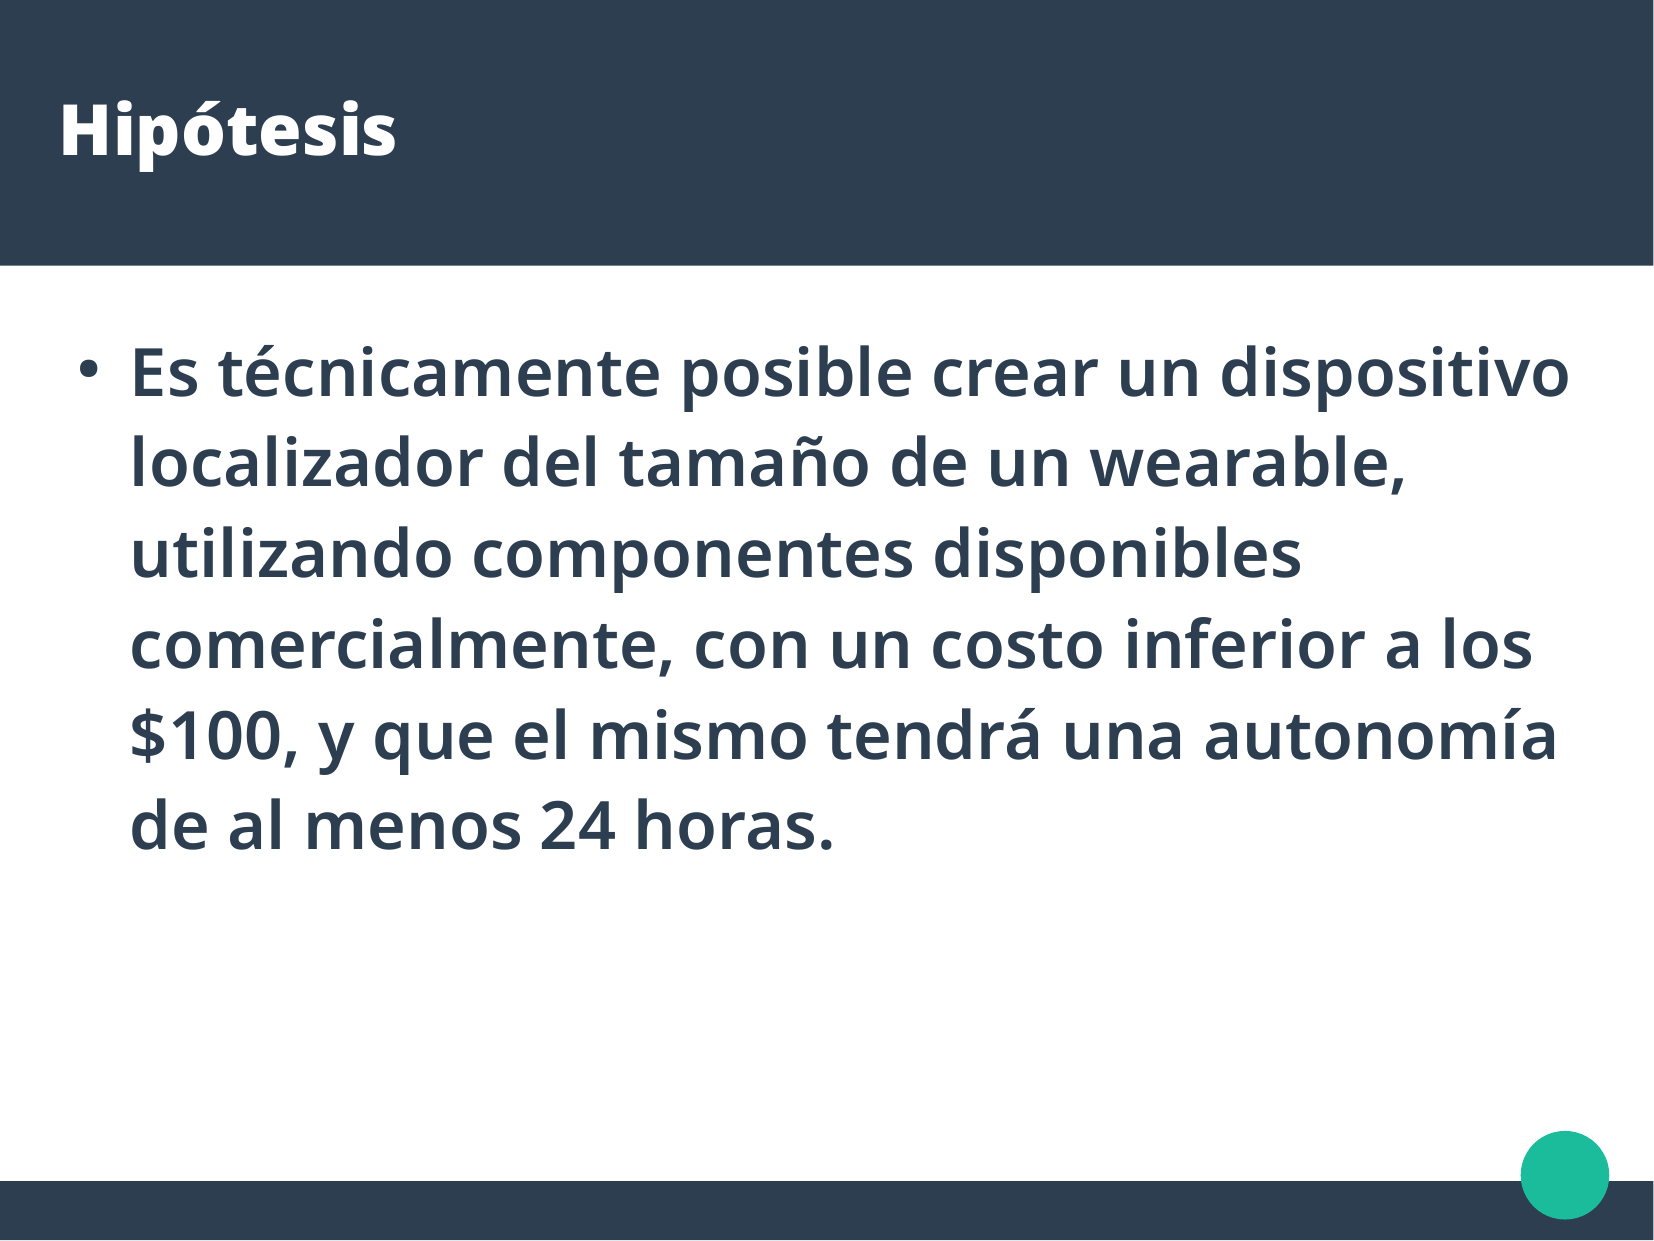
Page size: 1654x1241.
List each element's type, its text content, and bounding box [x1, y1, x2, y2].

title Hipótesis [59, 49, 1595, 207]
list Es técnicamente posible crear un dispositivo localizador del tamaño de un wearable, utilizando componentes disponibles comercialmente, con un costo inferior a los $100, y que el mismo tendrá una autonomía de al menos 24 horas. [59, 324, 1595, 1152]
